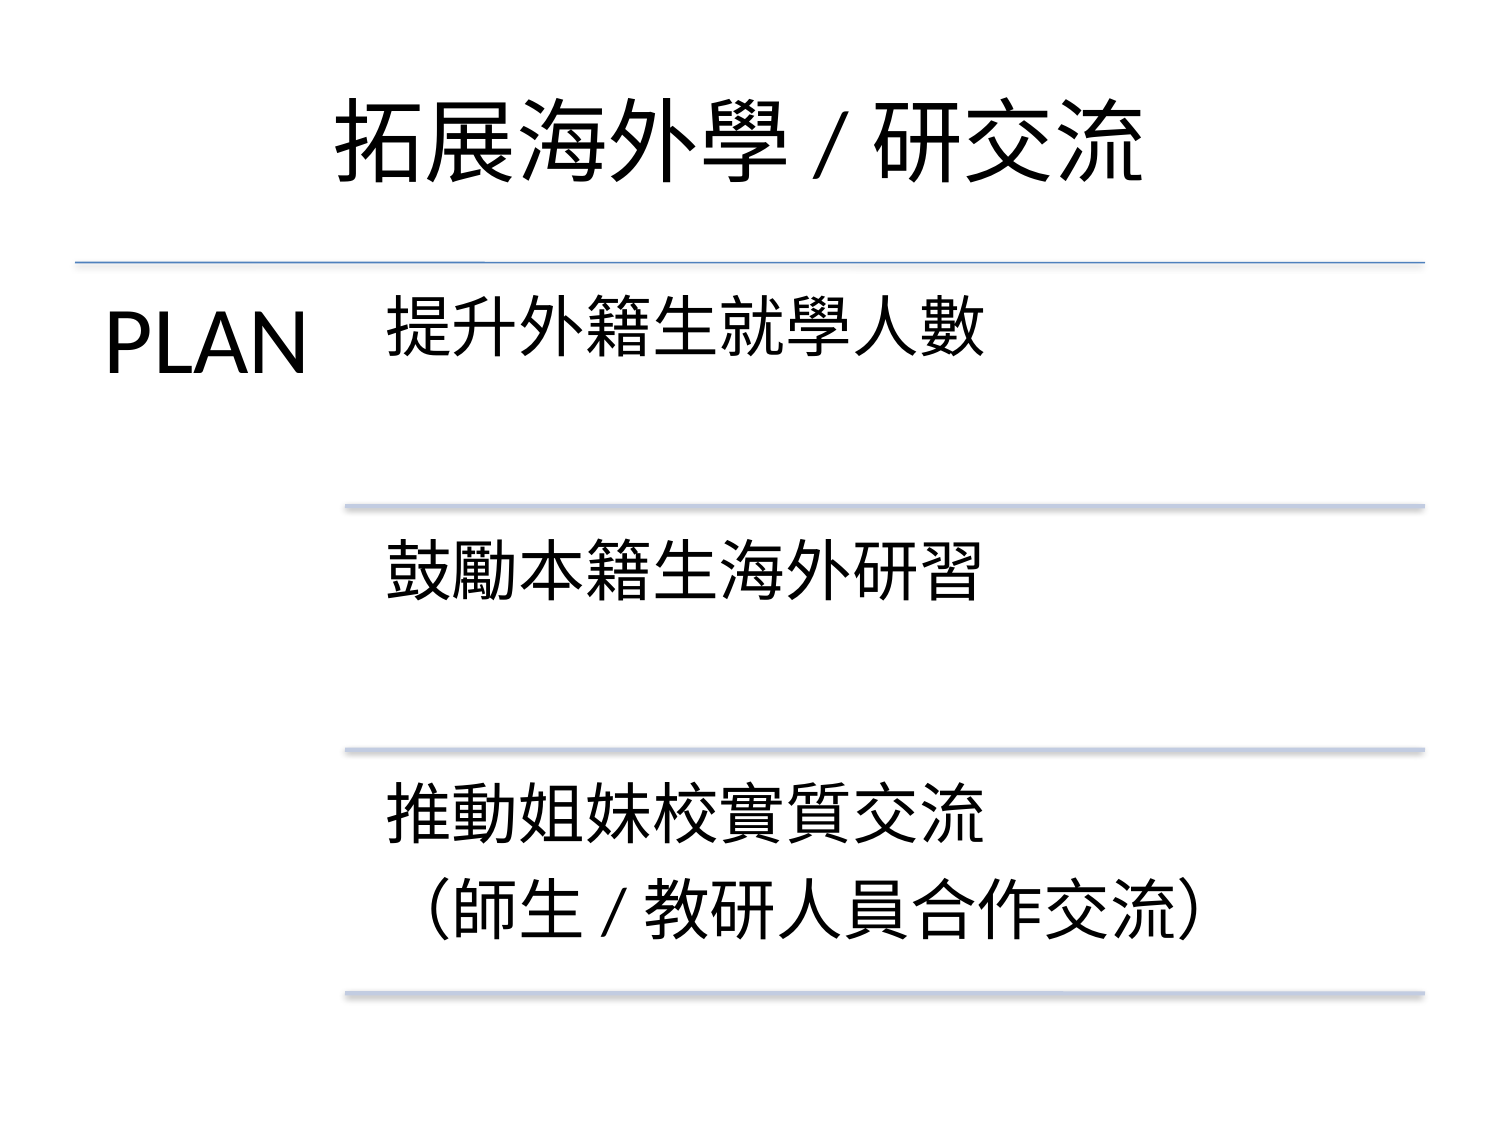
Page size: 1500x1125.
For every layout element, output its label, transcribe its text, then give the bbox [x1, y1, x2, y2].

text_box PLAN [74, 262, 345, 1005]
text_box 提升外籍生就學人數 [365, 274, 1425, 504]
text_box 鼓勵本籍生海外研習 [365, 517, 1425, 747]
text_box 推動姐妹校實質交流 （師生/教研人員合作交流） [365, 761, 1425, 991]
title 拓展海外學/研交流 [75, 45, 1425, 233]
